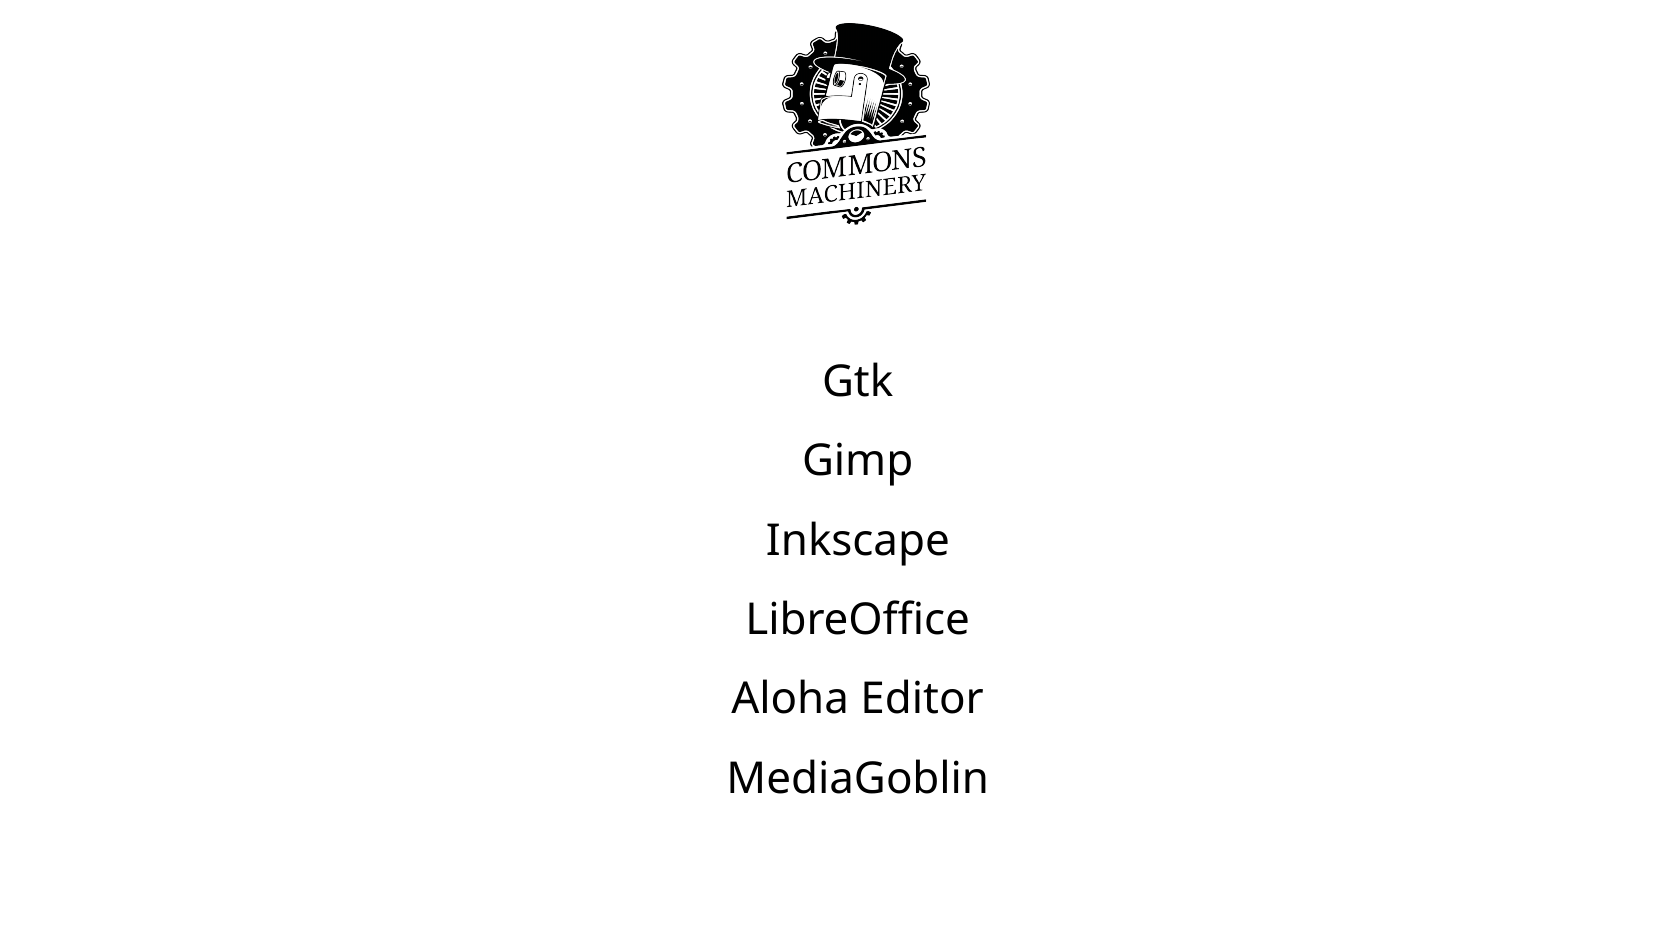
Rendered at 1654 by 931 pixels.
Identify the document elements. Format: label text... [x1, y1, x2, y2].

list Gtk Gimp Inkscape LibreOffice Aloha Editor MediaGoblin [82, 269, 1571, 810]
picture [782, 23, 930, 225]
